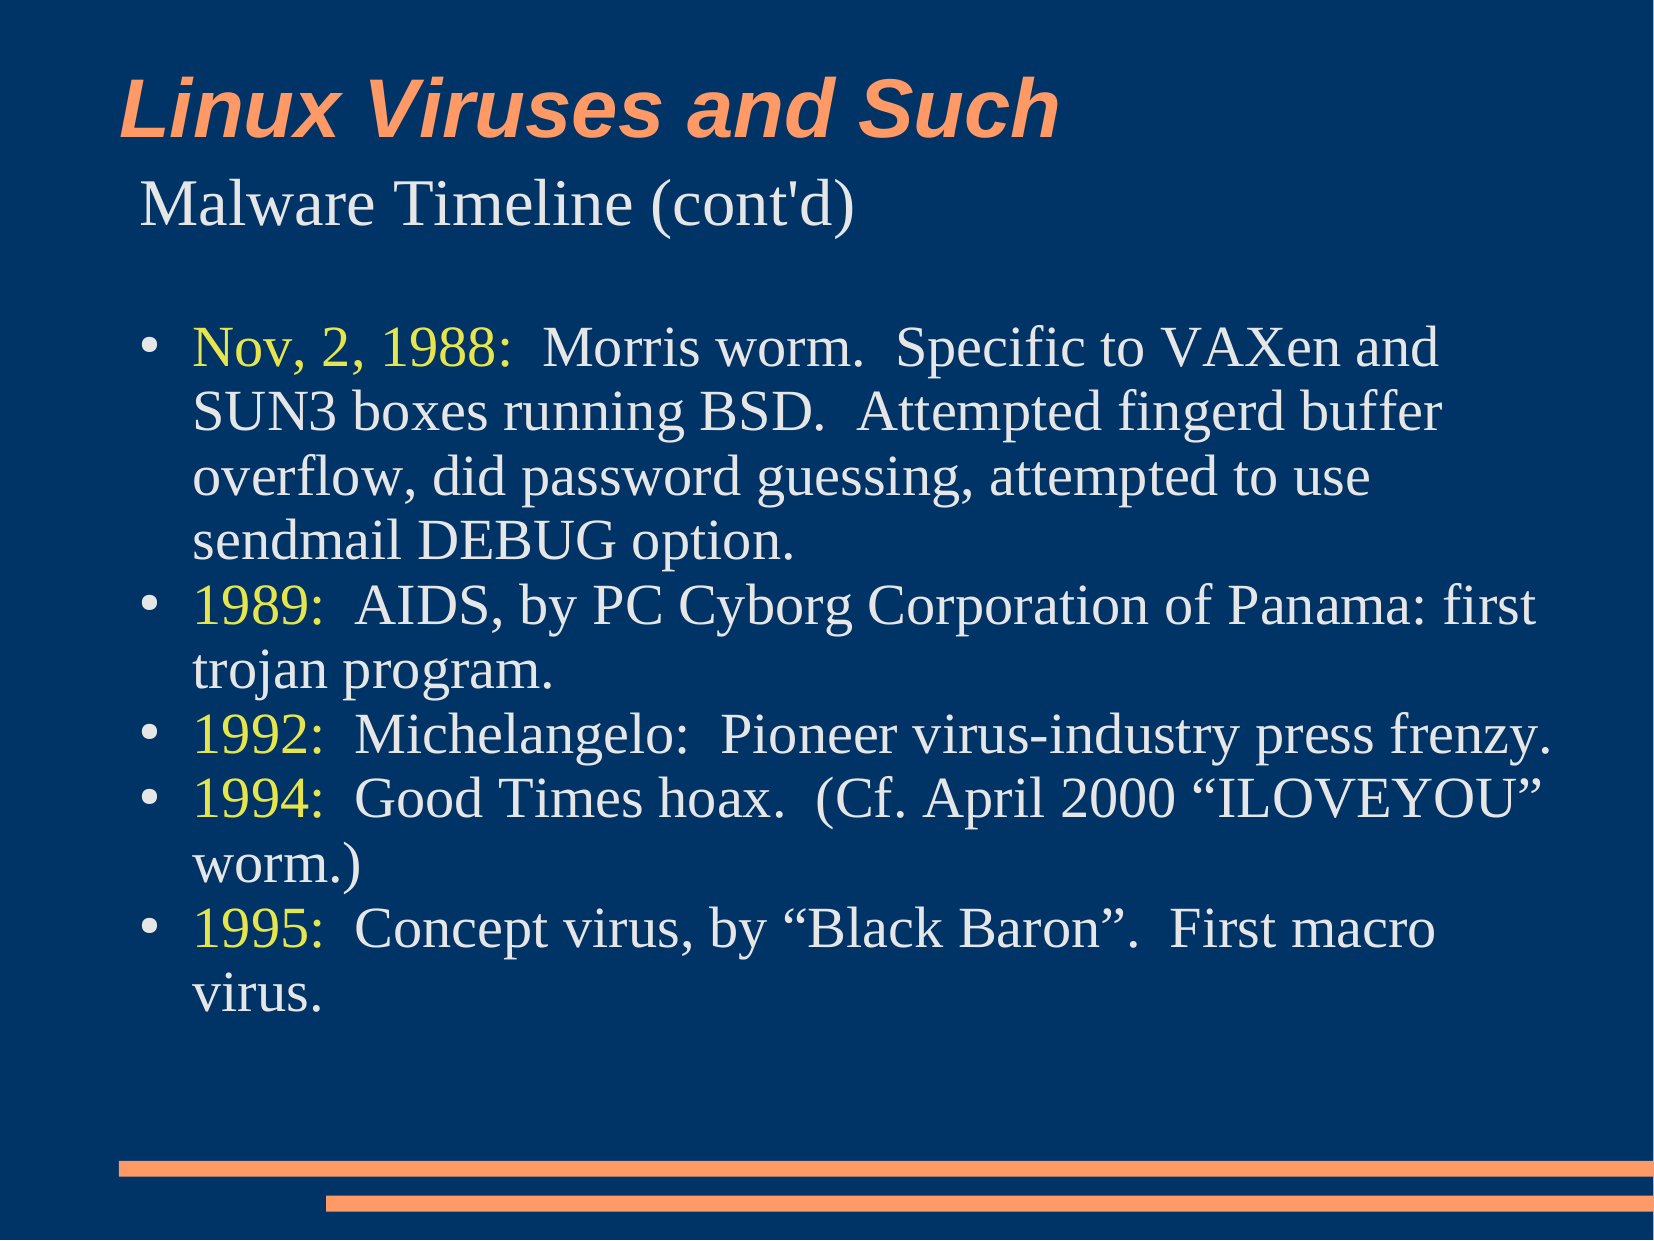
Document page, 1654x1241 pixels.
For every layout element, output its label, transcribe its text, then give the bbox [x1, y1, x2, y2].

list Malware Timeline (cont'd) Nov, 2, 1988: Morris worm. Specific to VAXen and SUN3 boxes running BSD. Attempted fingerd buffer overflow, did password guessing, attempted to use sendmail DEBUG option. 1989: AIDS, by PC Cyborg Corporation of Panama: first trojan program. 1992: Michelangelo: Pioneer virus-industry press frenzy. 1994: Good Times hoax. (Cf. April 2000 “ILOVEYOU” worm.) 1995: Concept virus, by “Black Baron”. First macro virus. [121, 165, 1561, 1132]
title Linux Viruses and Such [119, 46, 1532, 171]
